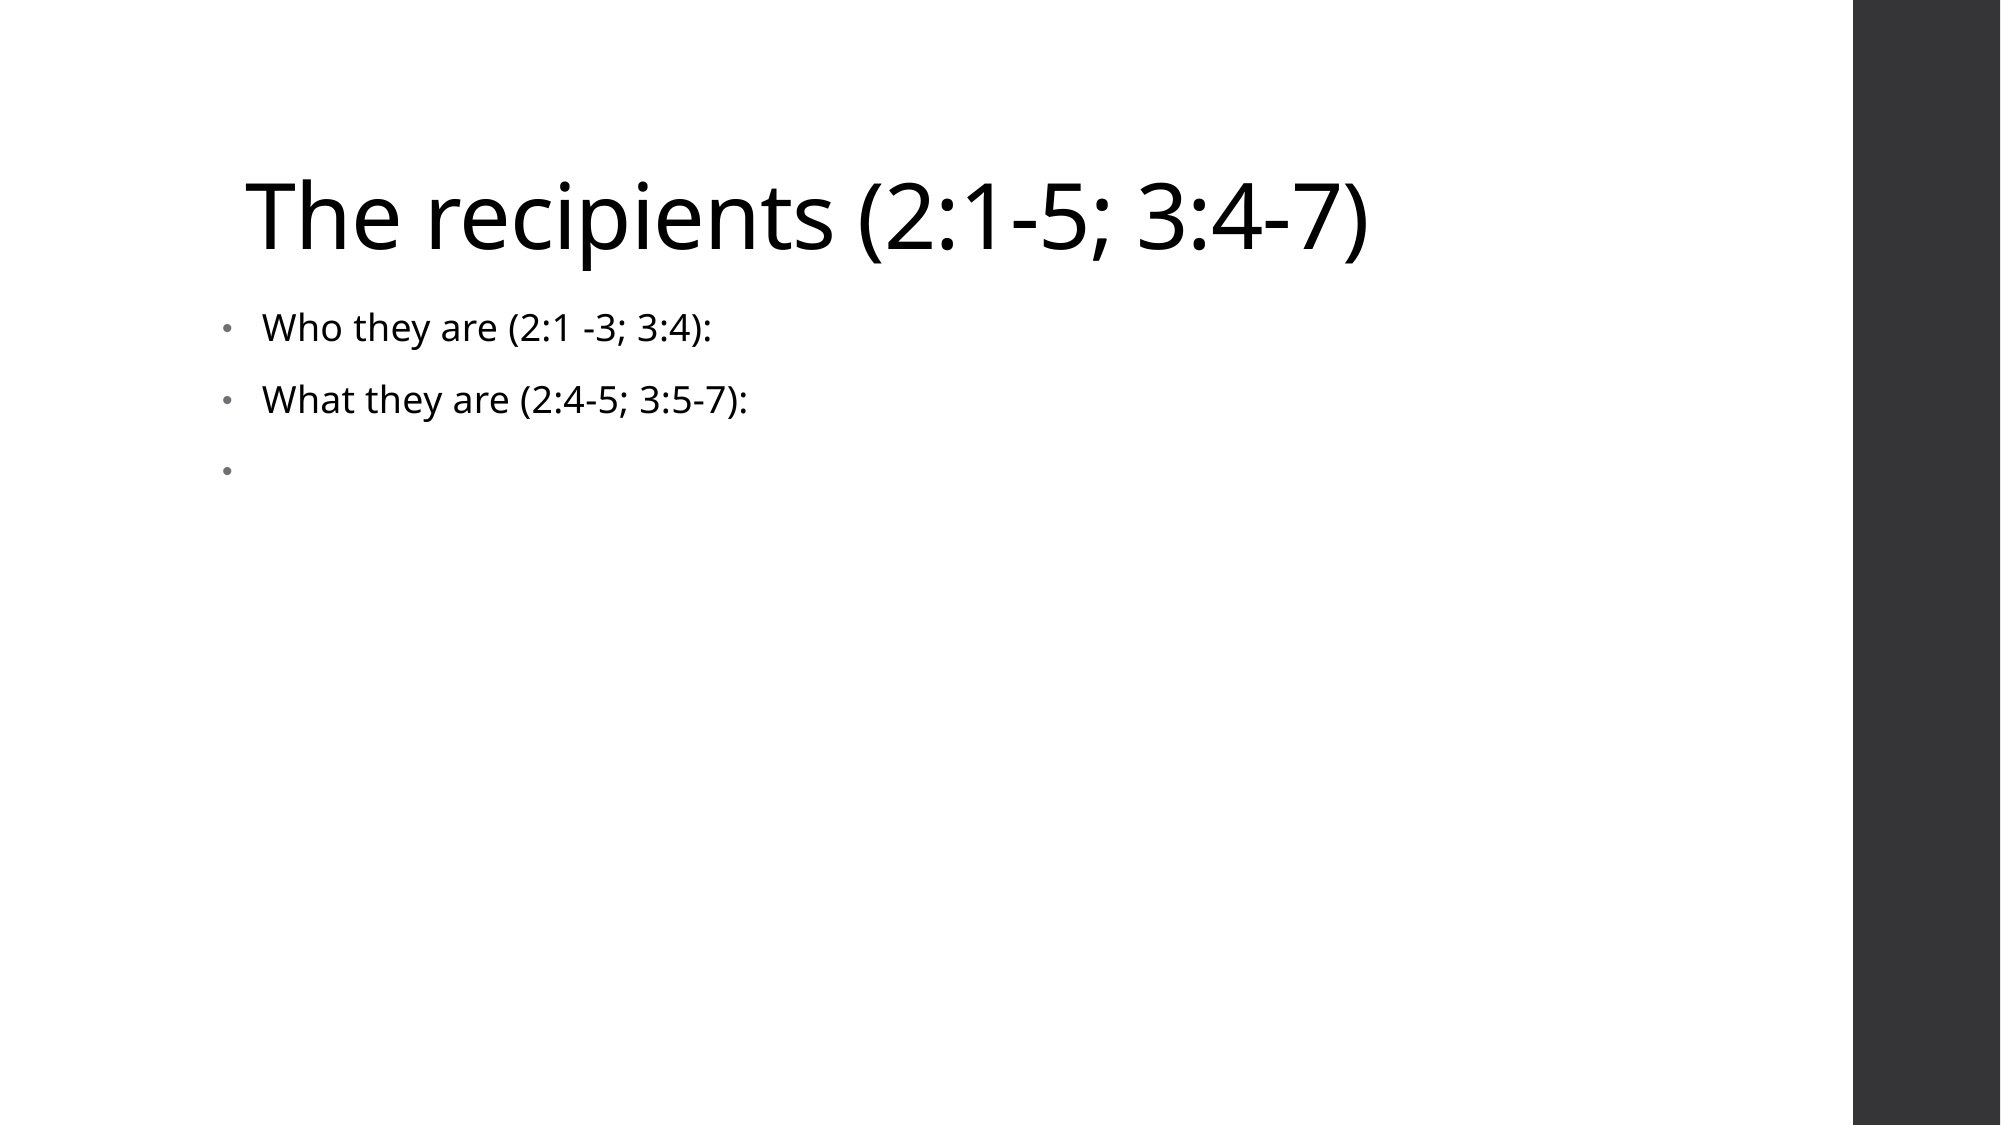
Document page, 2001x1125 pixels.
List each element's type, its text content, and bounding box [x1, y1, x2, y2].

title The recipients (2:1-5; 3:4-7) [206, 60, 1797, 278]
list Who they are (2:1 -3; 3:4): What they are (2:4-5; 3:5-7): [206, 299, 1617, 1014]
